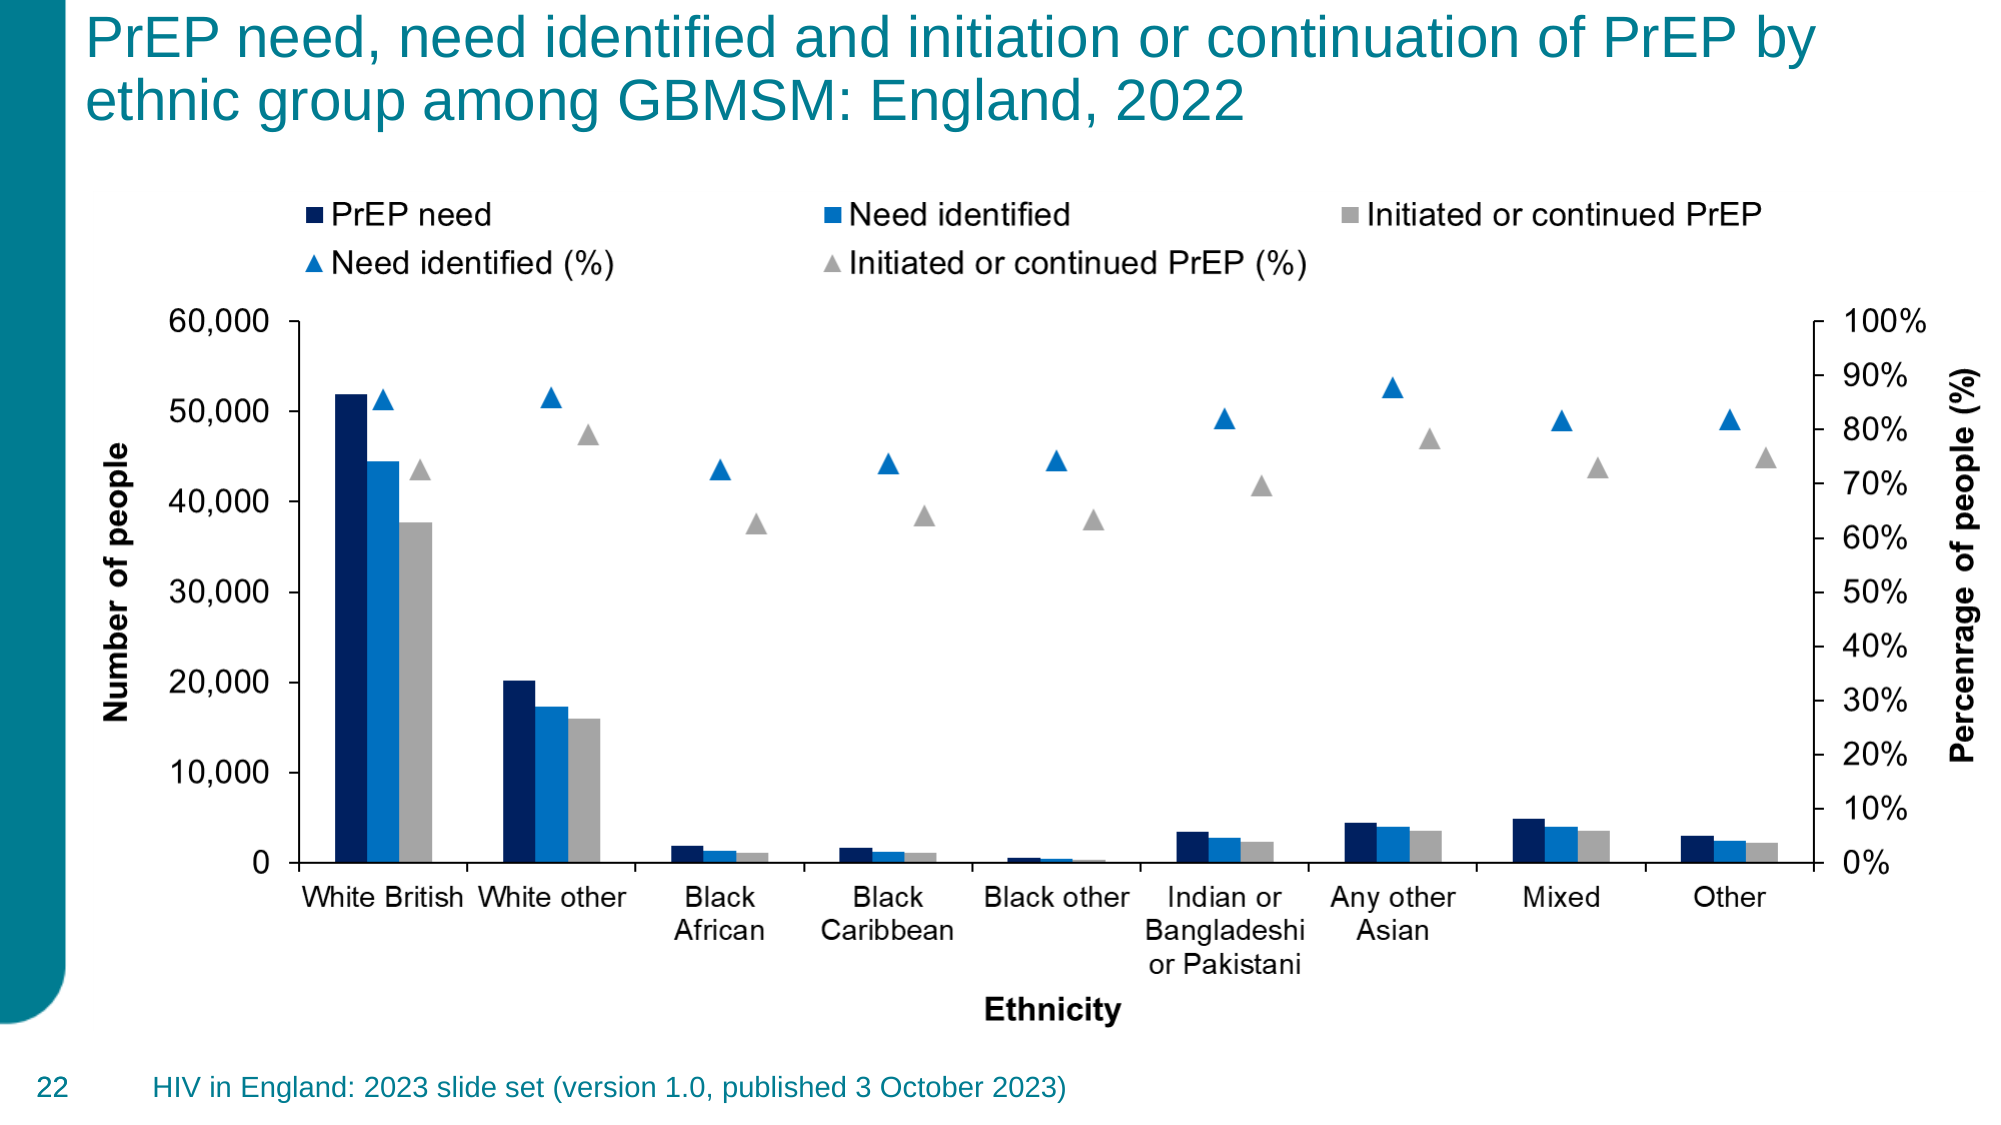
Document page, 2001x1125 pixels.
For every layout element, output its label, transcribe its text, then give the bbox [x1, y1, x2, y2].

title PrEP need, need identified and initiation or continuation of PrEP by ethnic group among GBMSM: England, 2022 [70, 0, 1896, 160]
text_box HIV in England: 2023 slide set (version 1.0, published 3 October 2023) [137, 1056, 1780, 1116]
text_box [21, 1056, 120, 1117]
picture [92, 190, 1986, 1032]
